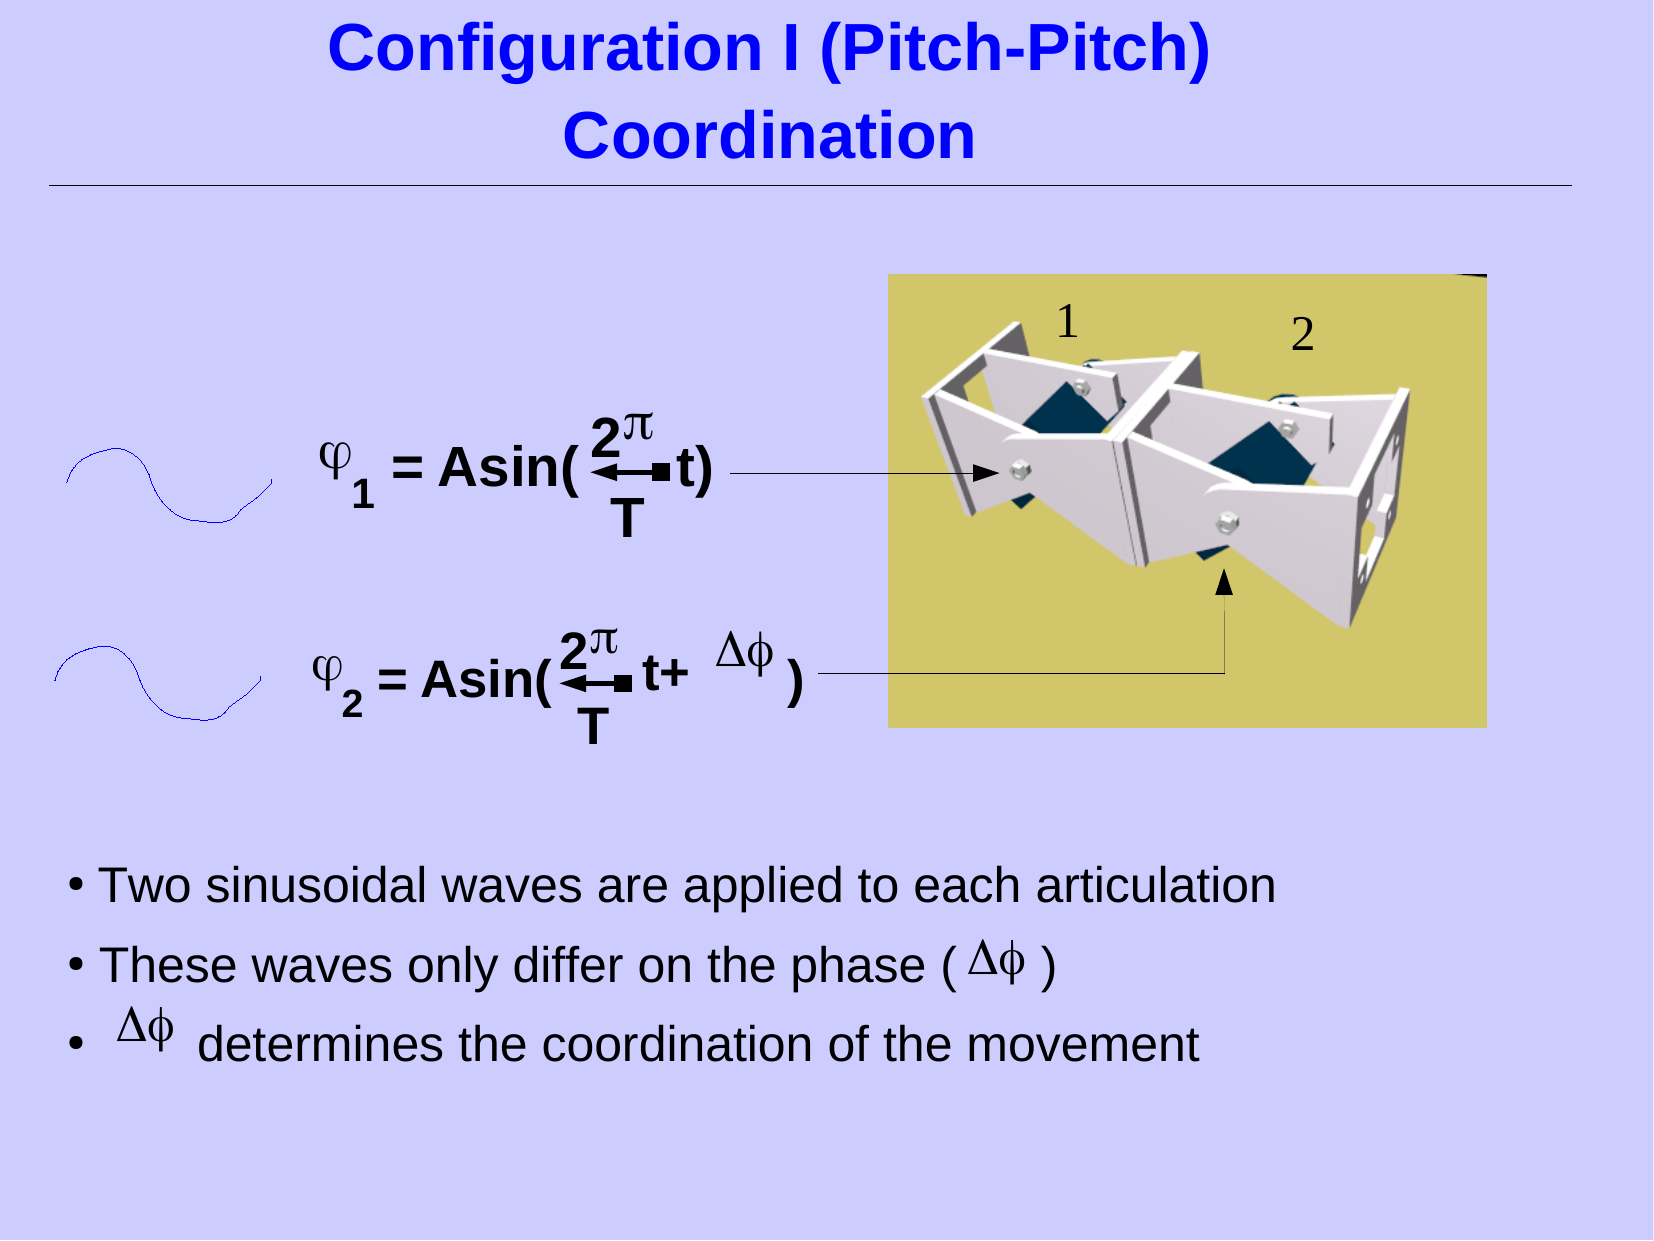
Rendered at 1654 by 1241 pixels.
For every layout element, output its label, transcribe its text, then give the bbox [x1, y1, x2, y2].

text_box 2 [1290, 306, 1316, 367]
picture [888, 274, 1487, 728]
text_box 2 [590, 406, 623, 480]
text_box j [318, 429, 353, 504]
text_box 2 [341, 681, 364, 733]
text_box = [391, 435, 425, 509]
text_box j [311, 643, 344, 713]
text_box p [623, 400, 655, 475]
text_box Df [714, 630, 775, 700]
text_box t) [676, 435, 715, 509]
text_box ) [787, 649, 805, 718]
text_box 1 [351, 470, 376, 526]
text_box Df [966, 938, 1026, 1007]
text_box Df [115, 1005, 175, 1074]
text_box 1 [1055, 293, 1081, 354]
text_box Asin( [420, 649, 553, 718]
text_box Asin( [437, 435, 580, 509]
text_box 2 [559, 622, 589, 691]
text_box t+ [642, 642, 691, 711]
text_box T [610, 486, 646, 560]
text_box T [577, 696, 611, 765]
text_box = [377, 649, 409, 718]
title Configuration I (Pitch-Pitch) Coordination [132, 0, 1408, 181]
text_box Two sinusoidal waves are applied to each articulation These waves only differ on the phase ( ) determines the coordination of the movement [67, 857, 1478, 1092]
text_box p [589, 616, 619, 686]
